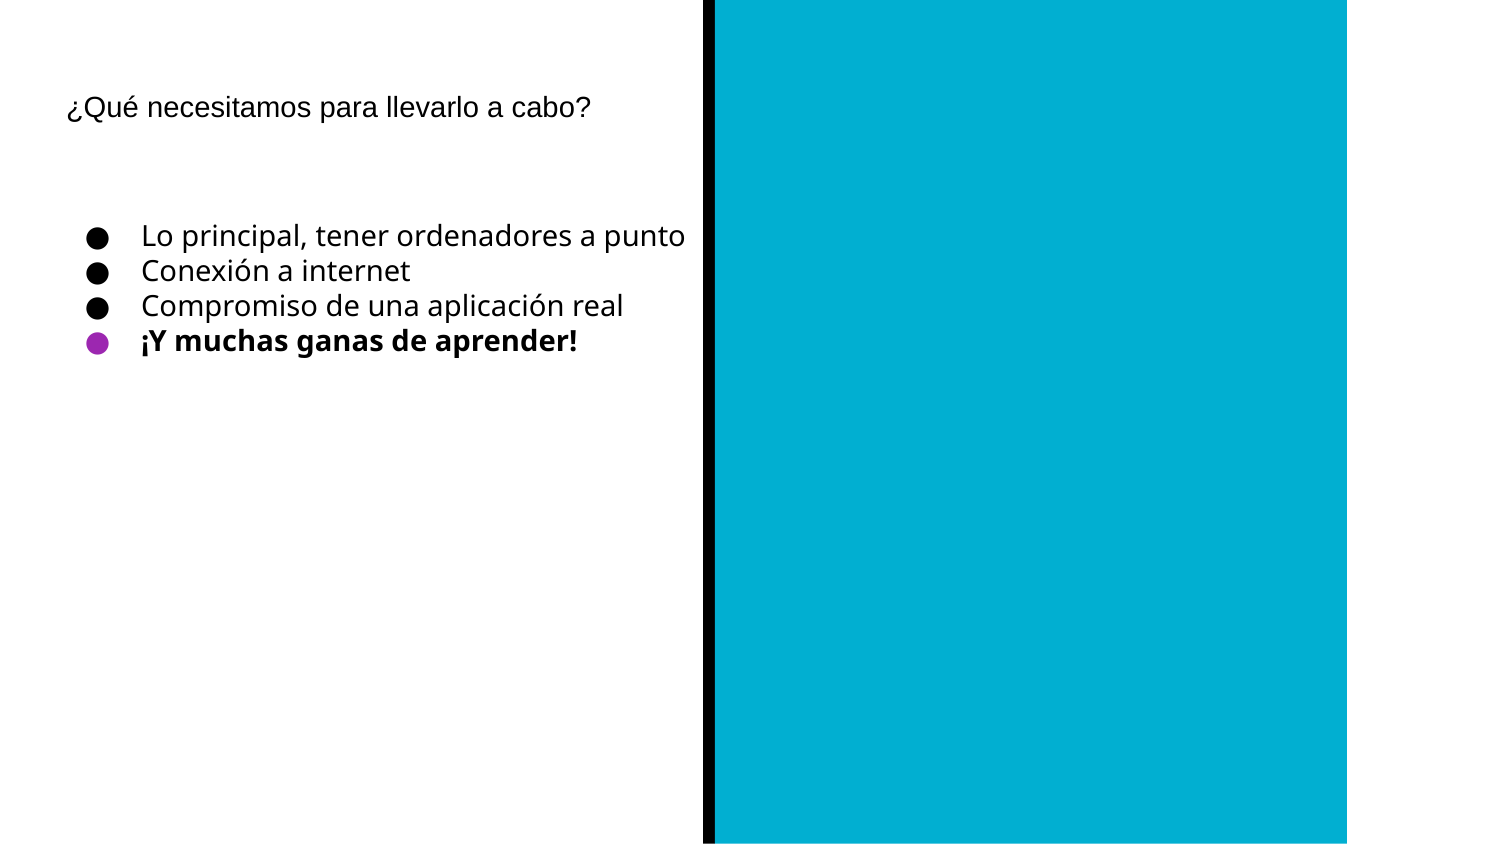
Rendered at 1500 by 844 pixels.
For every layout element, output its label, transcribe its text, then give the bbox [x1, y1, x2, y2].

list Lo principal, tener ordenadores a punto Conexión a internet Compromiso de una aplicación real ¡Y muchas ganas de aprender! [51, 202, 1449, 750]
title ¿Qué necesitamos para llevarlo a cabo? [51, 72, 1449, 167]
